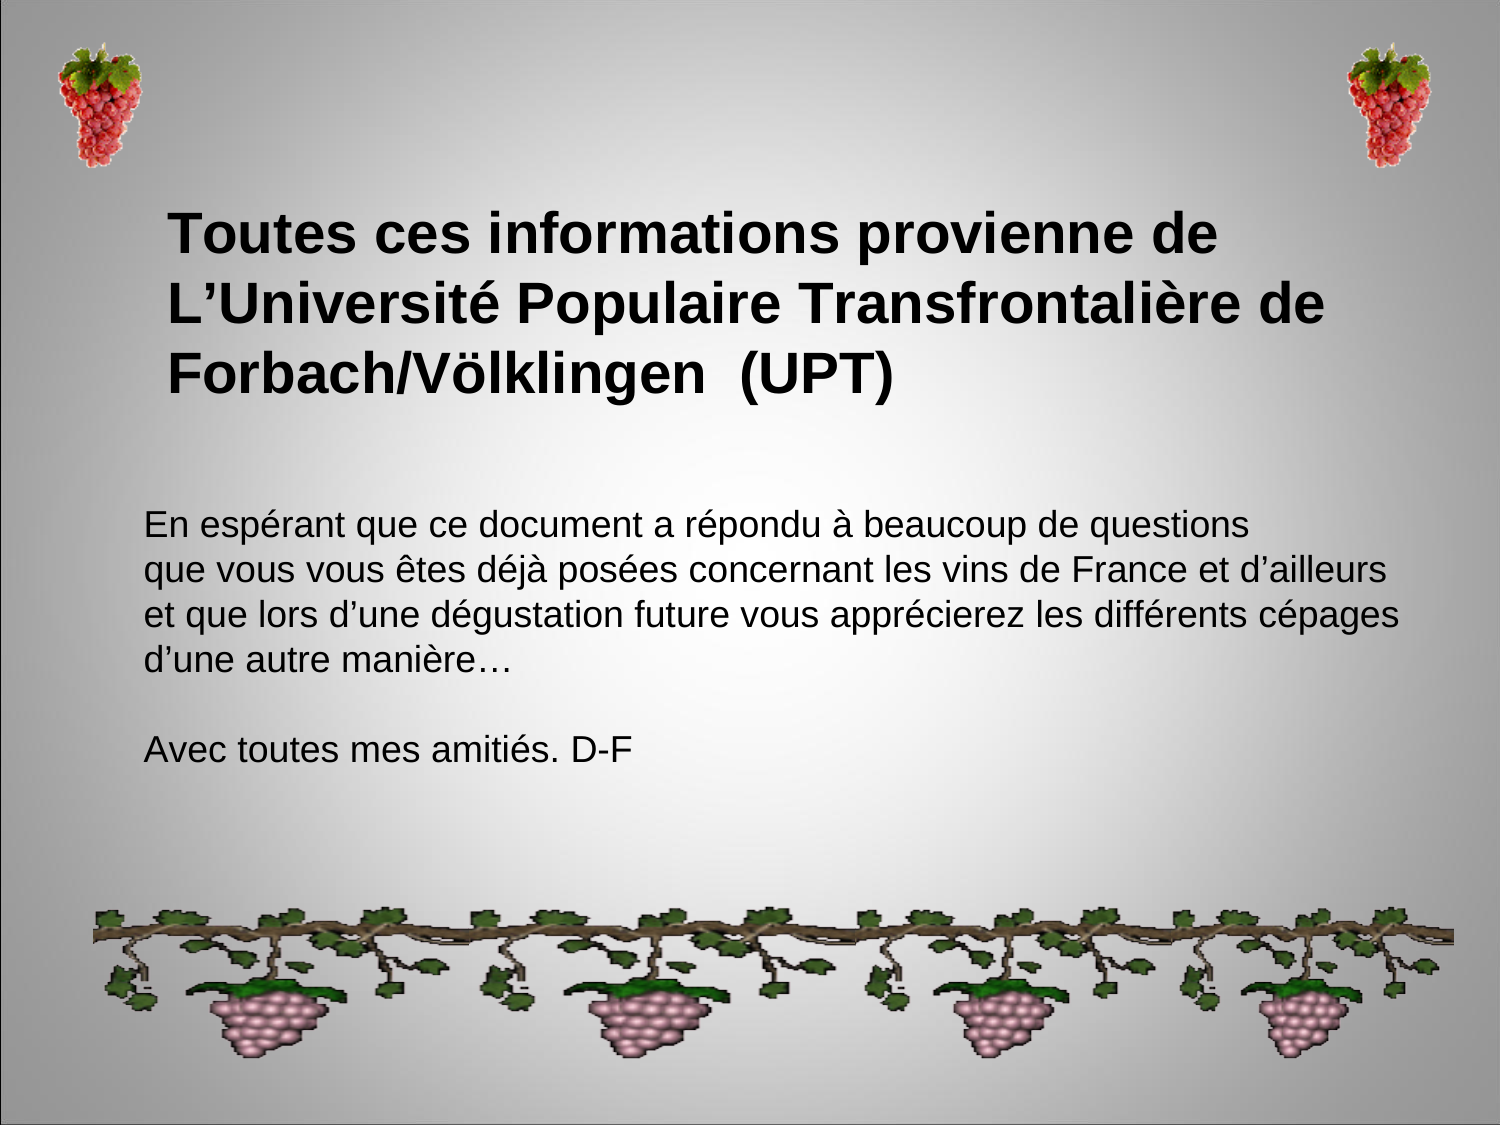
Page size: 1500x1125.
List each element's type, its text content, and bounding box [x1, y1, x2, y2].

text_box En espérant que ce document a répondu à beaucoup de questions que vous vous êtes déjà posées concernant les vins de France et d’ailleurs et que lors d’une dégustation future vous apprécierez les différents cépages d’une autre manière… Avec toutes mes amitiés. D-F [128, 492, 1433, 778]
picture [0, 0, 1500, 1125]
text_box Toutes ces informations provienne de L’Université Populaire Transfrontalière de Forbach/Völklingen (UPT) [152, 187, 1372, 413]
